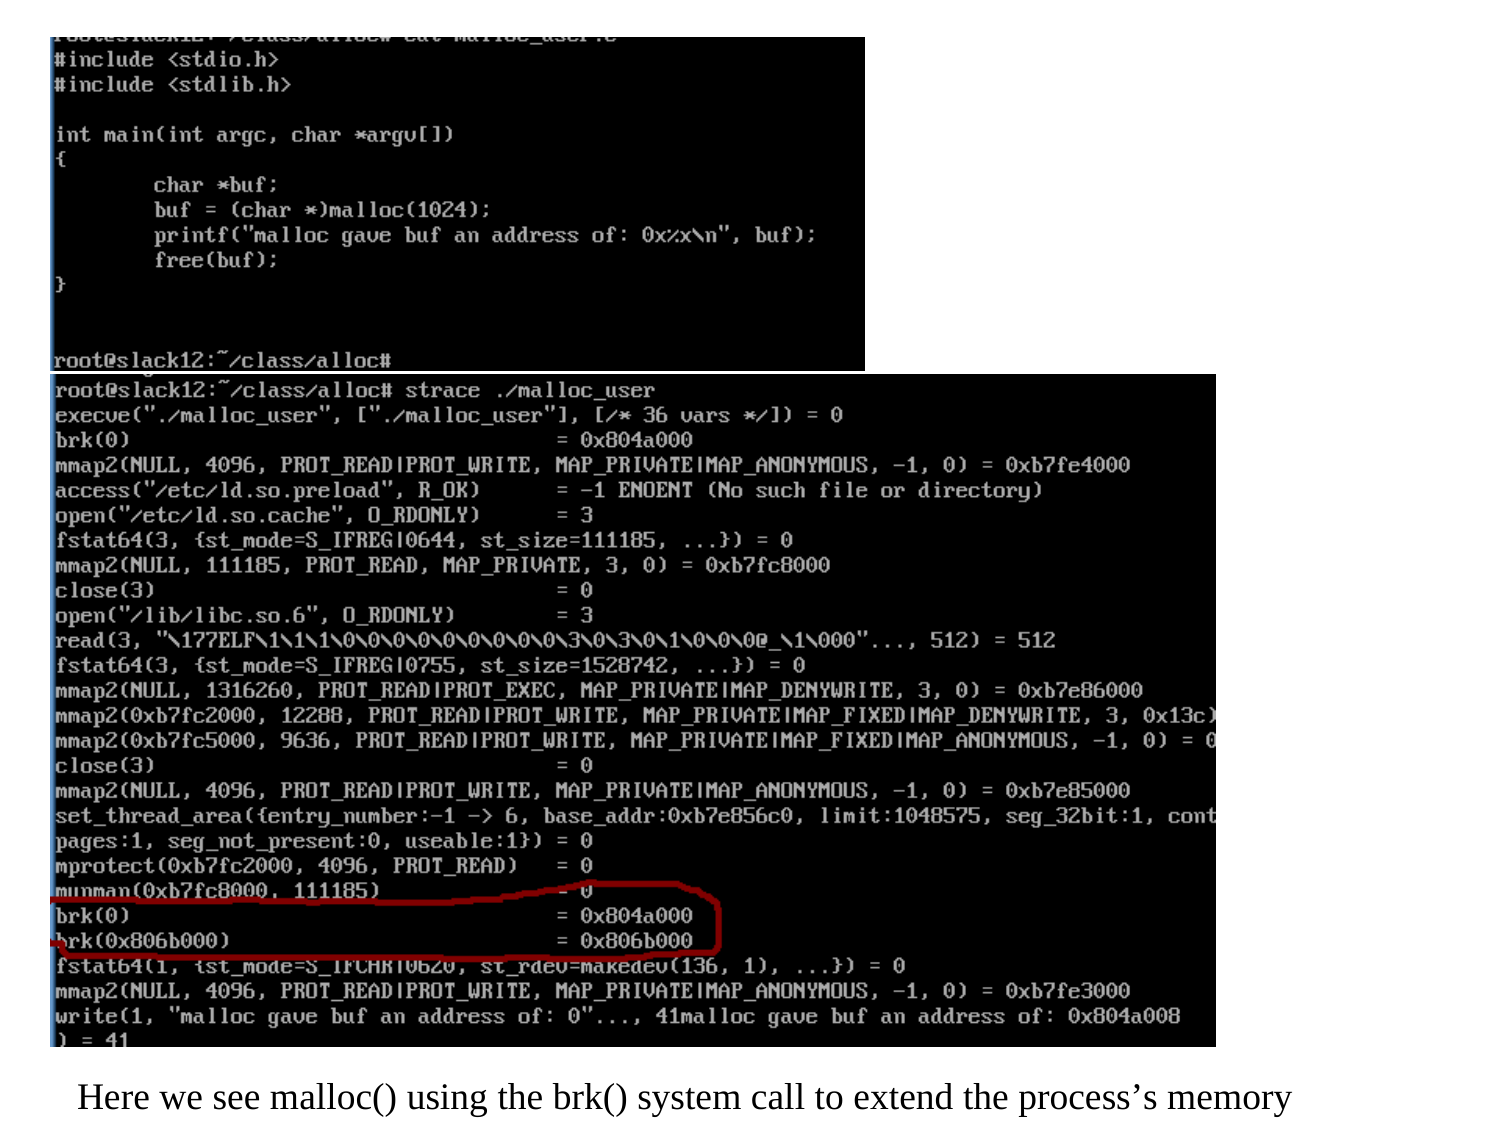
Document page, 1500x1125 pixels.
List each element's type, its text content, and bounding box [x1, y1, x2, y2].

picture [50, 374, 1216, 1047]
picture [50, 37, 865, 371]
text_box Here we see malloc() using the brk() system call to extend the process’s memory [62, 1064, 1463, 1125]
